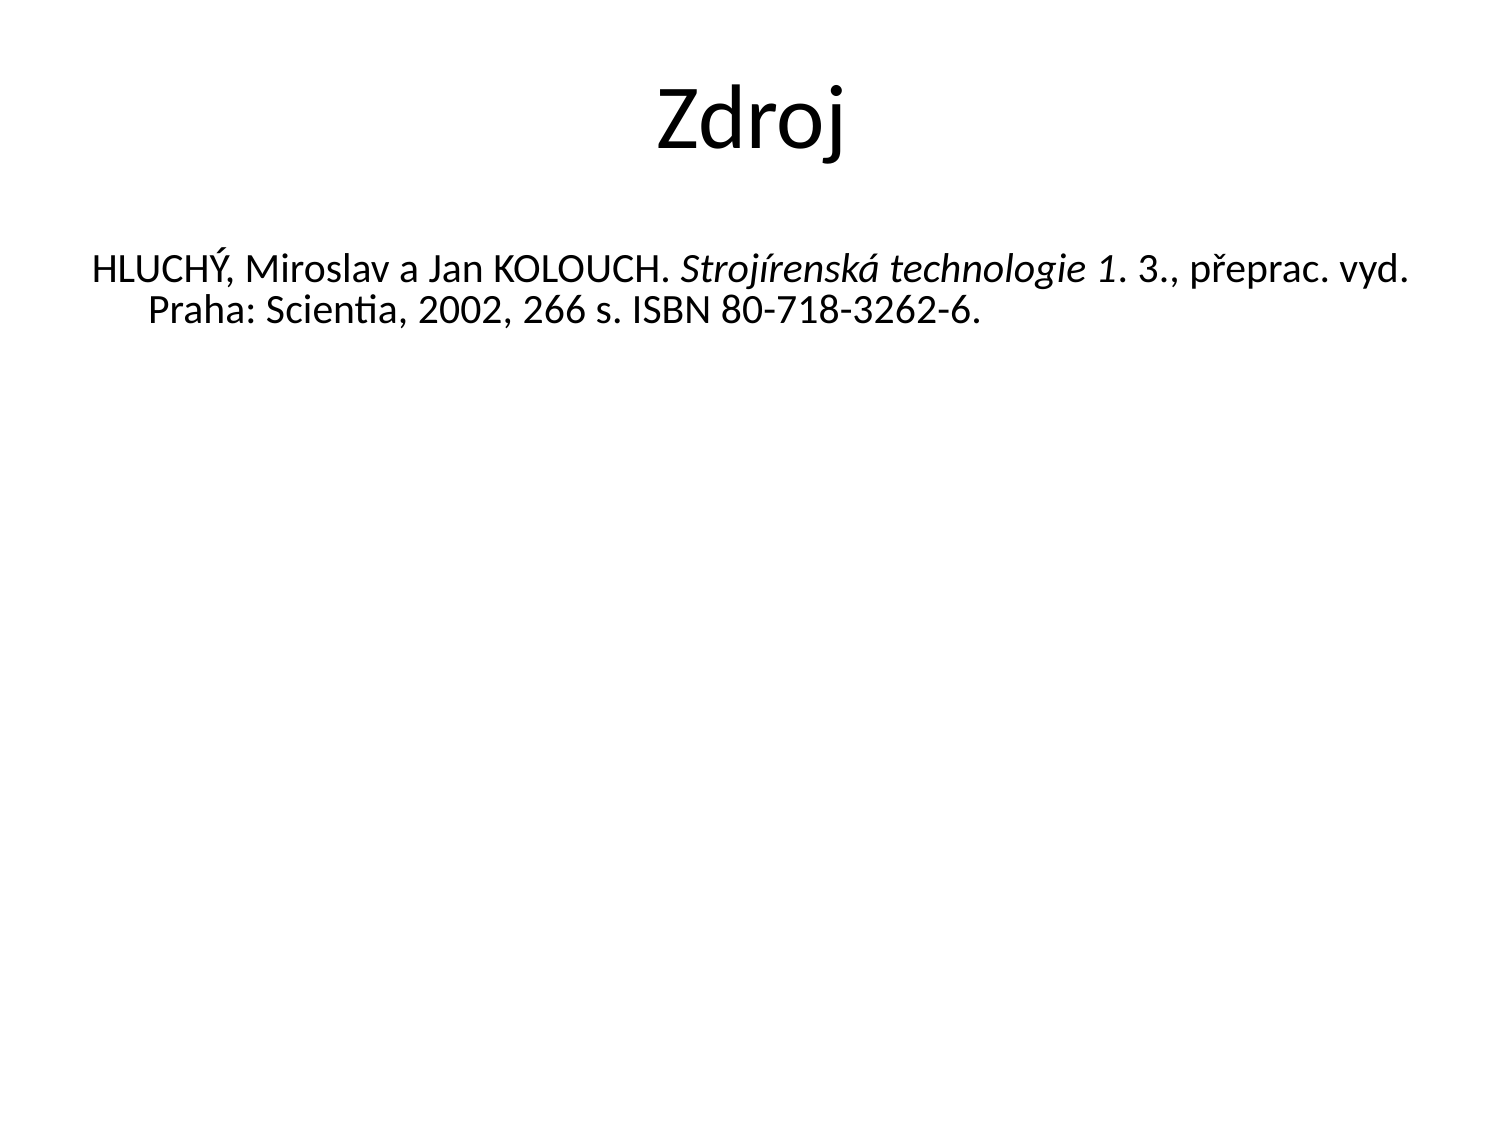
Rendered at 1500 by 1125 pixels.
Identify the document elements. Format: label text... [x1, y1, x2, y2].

title Zdroj [76, 30, 1427, 221]
list HLUCHÝ, Miroslav a Jan KOLOUCH. Strojírenská technologie 1. 3., přeprac. vyd. Praha: Scientia, 2002, 266 s. ISBN 80-718-3262-6. [76, 243, 1427, 1016]
